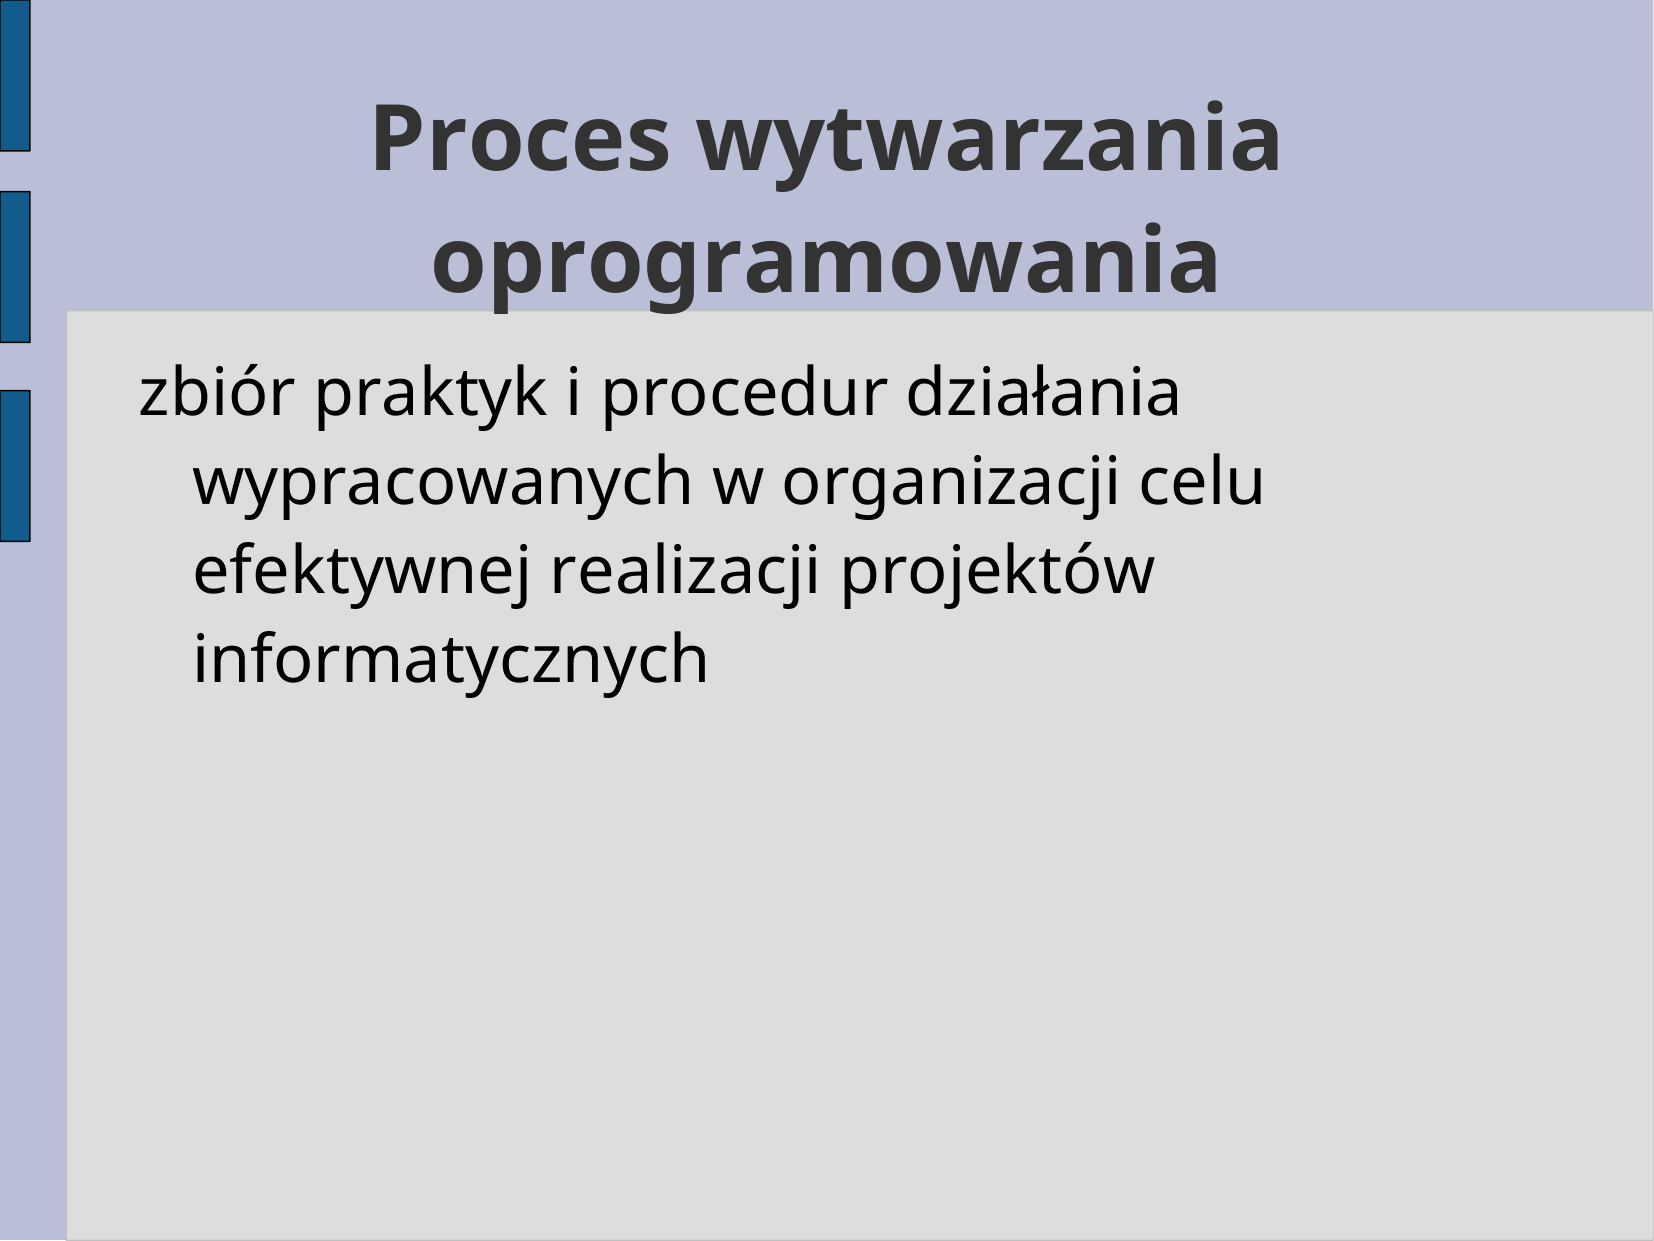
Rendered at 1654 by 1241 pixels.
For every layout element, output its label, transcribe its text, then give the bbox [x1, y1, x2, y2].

list zbiór praktyk i procedur działania wypracowanych w organizacji celu efektywnej realizacji projektów informatycznych [121, 344, 1534, 1126]
title Proces wytwarzania oprogramowania [121, 84, 1534, 305]
